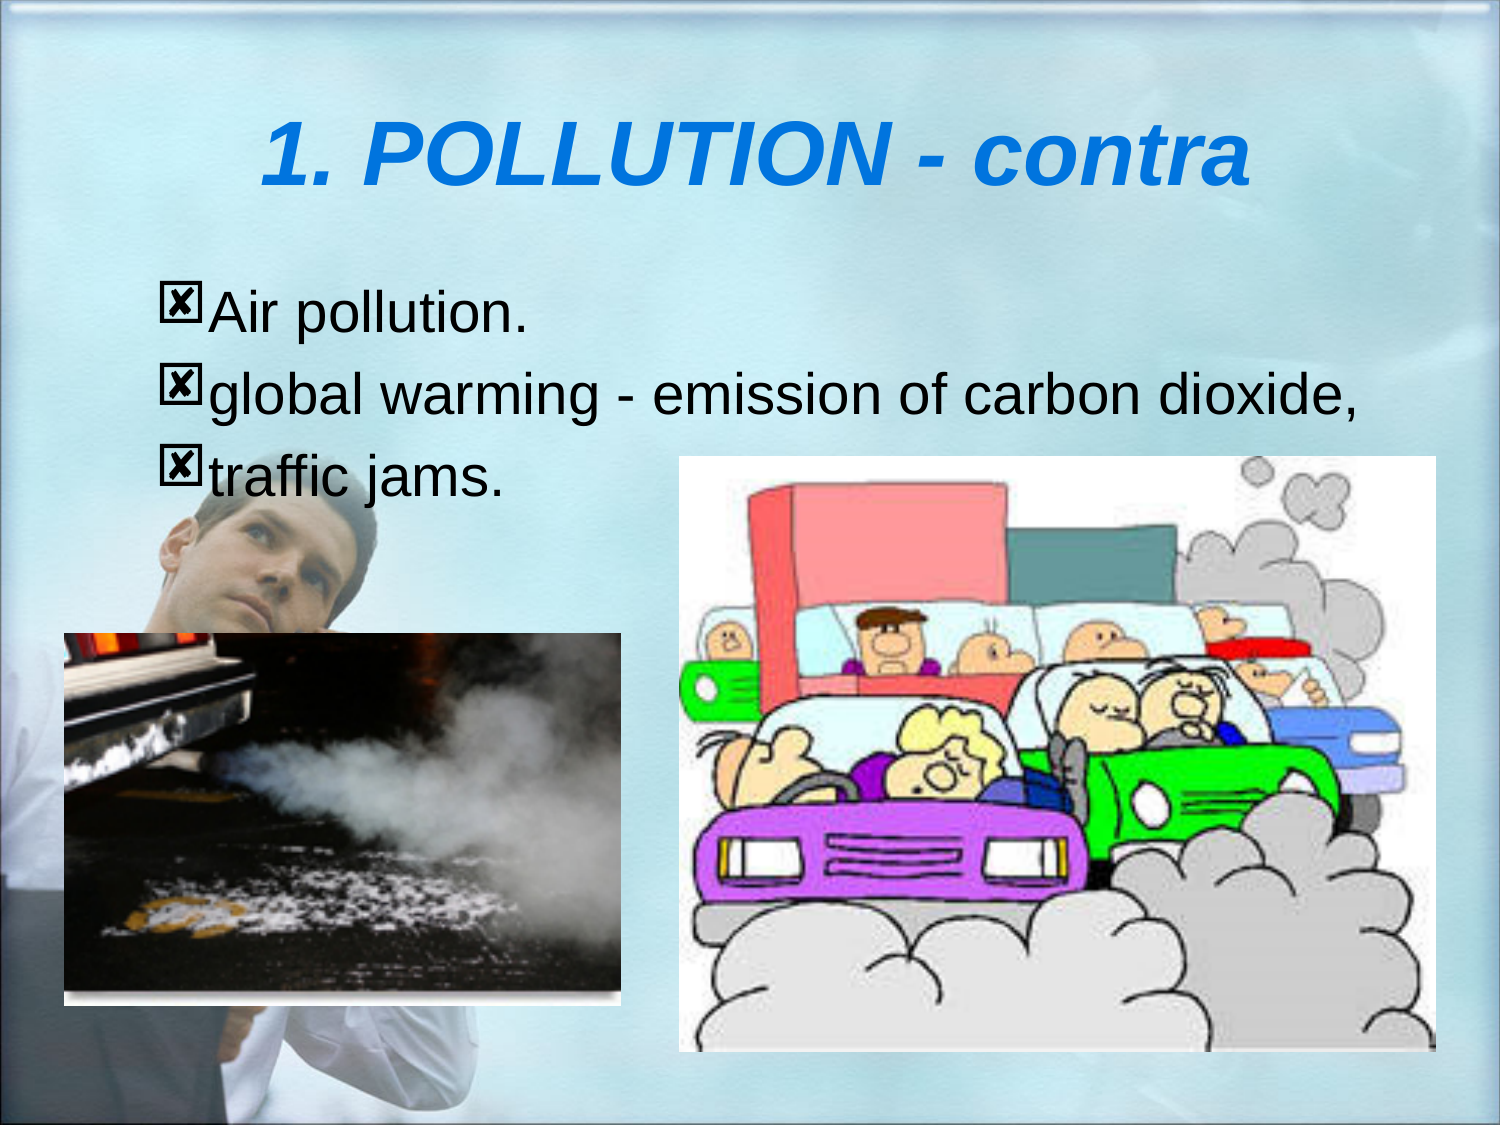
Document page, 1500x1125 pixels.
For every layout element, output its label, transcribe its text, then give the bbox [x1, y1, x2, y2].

title 1. POLLUTION - contra [53, 54, 1462, 243]
list Air pollution. global warming - emission of carbon dioxide, traffic jams. [64, 267, 1462, 1010]
picture [0, 0, 1500, 1125]
